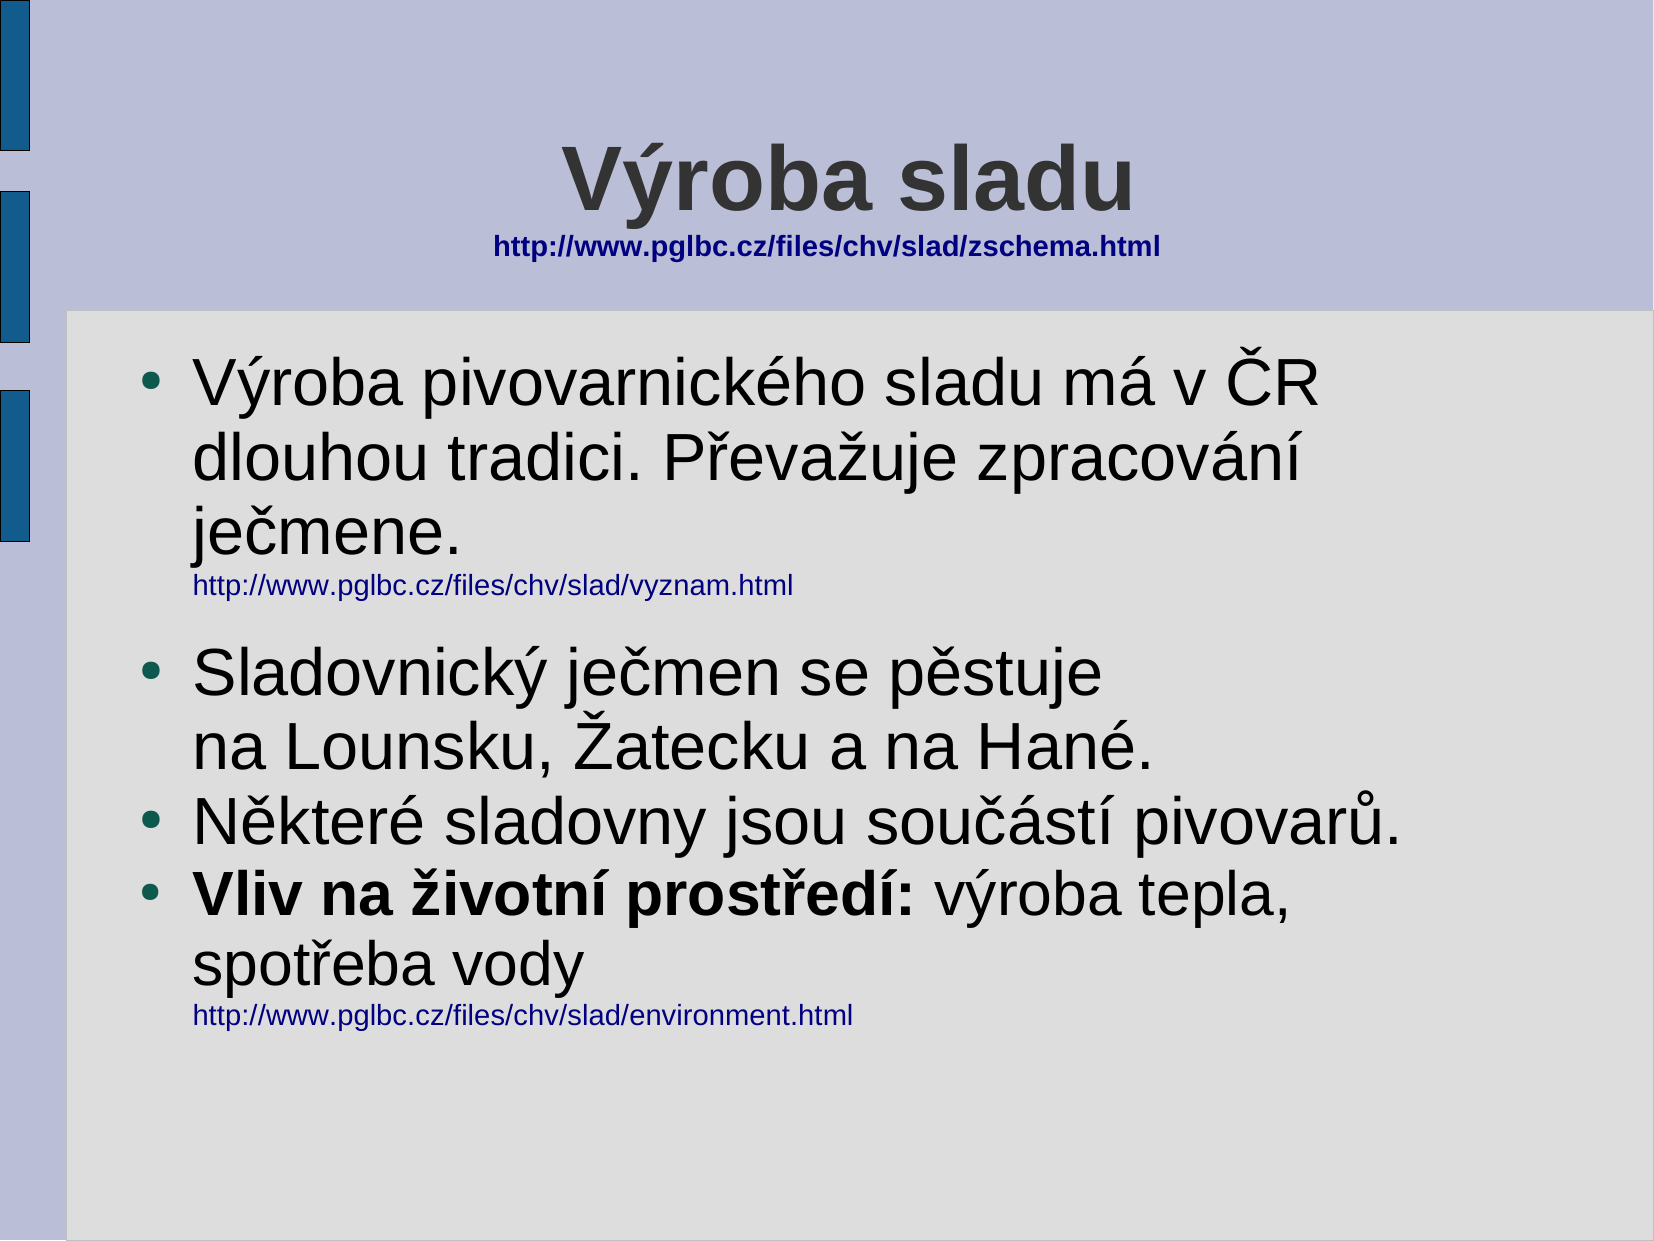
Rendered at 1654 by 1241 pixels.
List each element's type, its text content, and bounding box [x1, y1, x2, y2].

list Výroba pivovarnického sladu má v ČR dlouhou tradici. Převažuje zpracování ječmene. http://www.pglbc.cz/files/chv/slad/vyznam.html Sladovnický ječmen se pěstuje na Lounsku, Žatecku a na Hané. Některé sladovny jsou součástí pivovarů. Vliv na životní prostředí: výroba tepla, spotřeba vody http://www.pglbc.cz/files/chv/slad/environment.html [121, 344, 1534, 1112]
title Výroba sladu http://www.pglbc.cz/files/chv/slad/zschema.html [121, 98, 1534, 291]
